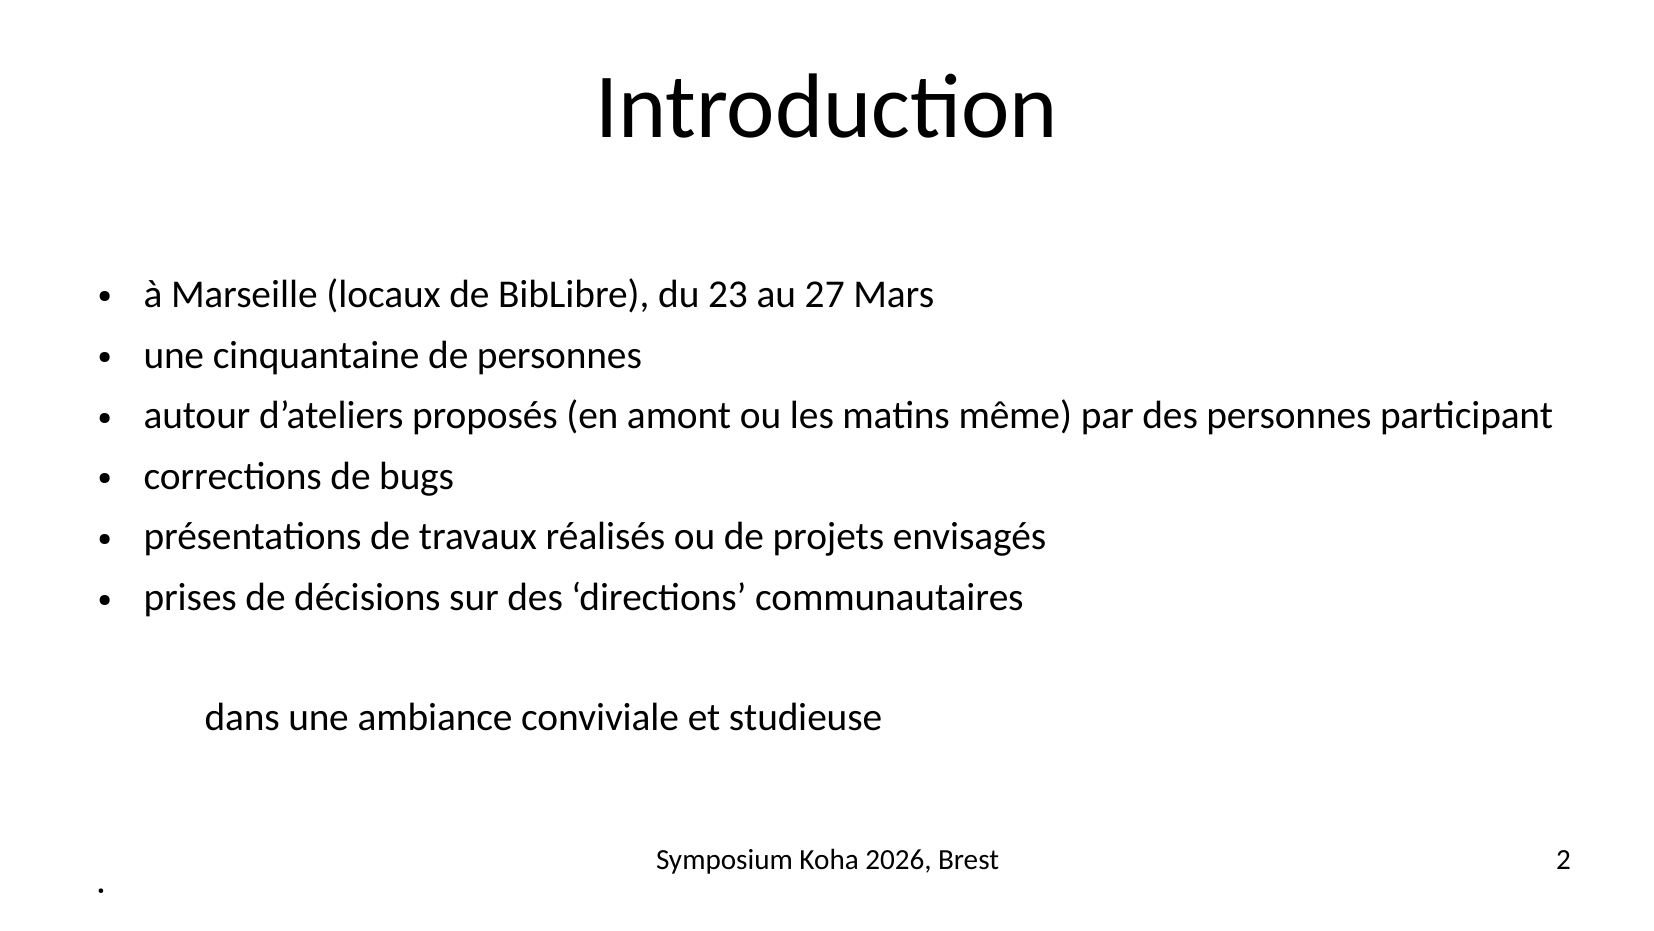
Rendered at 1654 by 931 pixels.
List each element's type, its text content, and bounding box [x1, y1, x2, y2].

list à Marseille (locaux de BibLibre), du 23 au 27 Mars une cinquantaine de personnes autour d’ateliers proposés (en amont ou les matins même) par des personnes participant corrections de bugs présentations de travaux réalisés ou de projets envisagés prises de décisions sur des ‘directions’ communautaires dans une ambiance conviviale et studieuse [82, 217, 1571, 758]
title Introduction [82, 37, 1571, 193]
